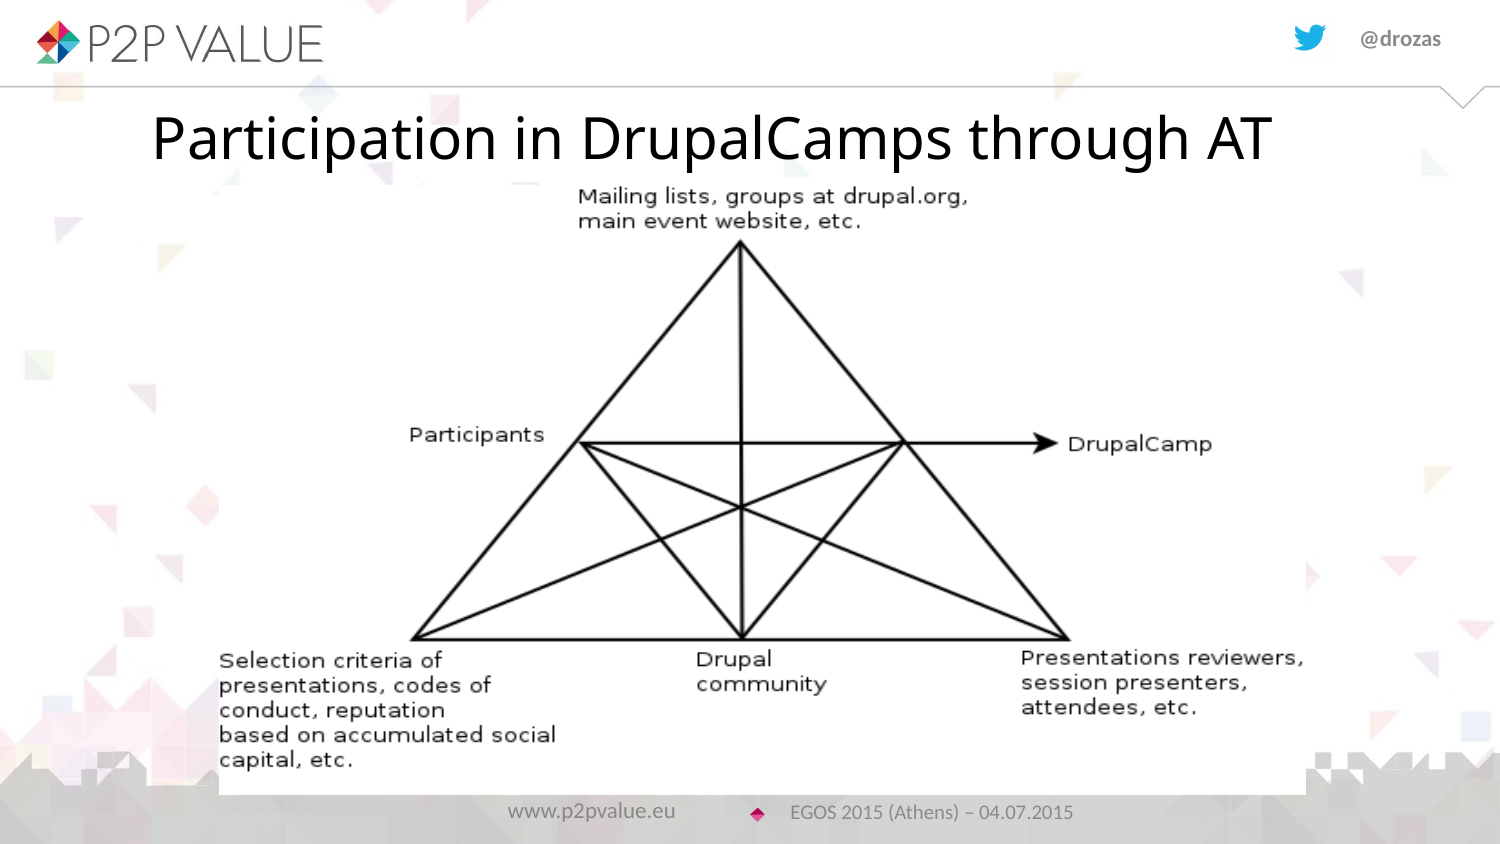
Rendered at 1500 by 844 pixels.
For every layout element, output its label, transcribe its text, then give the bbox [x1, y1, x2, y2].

picture [0, 0, 1500, 844]
text_box EGOS 2015 (Athens) – 04.07.2015 [777, 788, 1470, 834]
title Participation in DrupalCamps through AT [60, 92, 1366, 181]
text_box www.p2pvalue.eu [501, 796, 720, 829]
text_box @drozas [1333, 15, 1455, 60]
